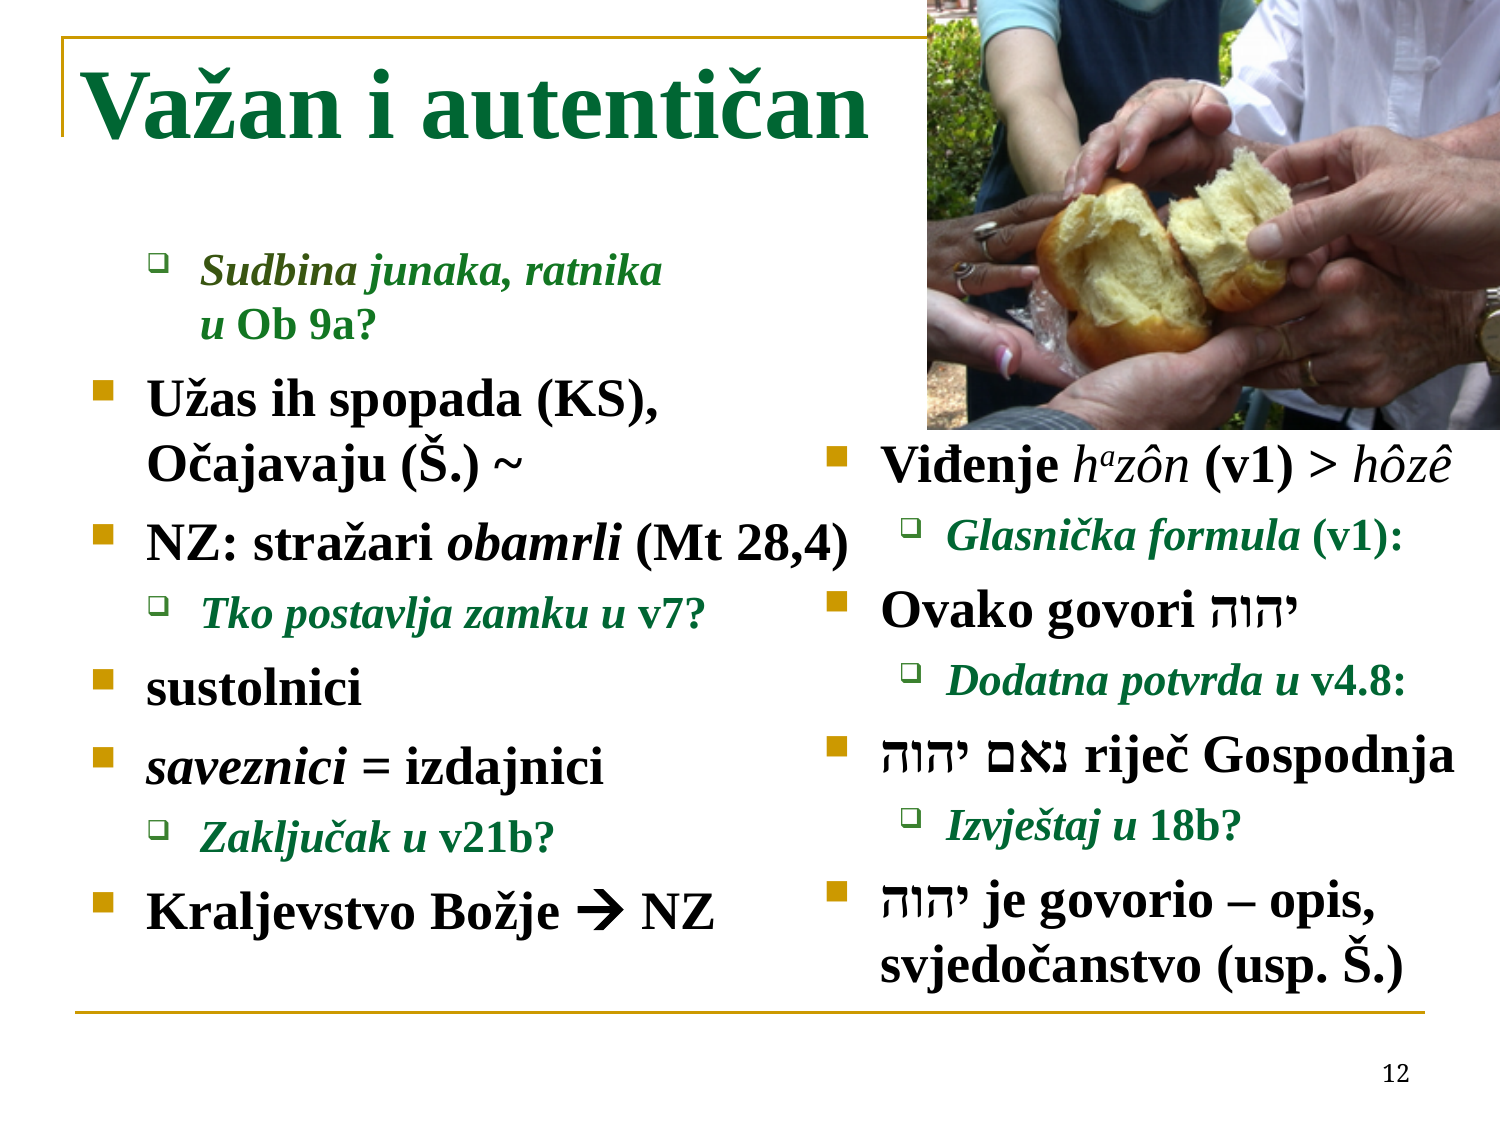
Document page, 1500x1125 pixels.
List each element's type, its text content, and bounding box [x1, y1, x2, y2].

list Sudbina junaka, ratnika u Ob 9a? Užas ih spopada (KS), Očajavaju (Š.) ~ NZ: stražari obamrli (Mt 28,4) Tko postavlja zamku u v7? sustolnici saveznici = izdajnici Zaključak u v21b? Kraljevstvo Božje  NZ [74, 231, 892, 1006]
title Važan i autentičan [64, 31, 927, 218]
list Viđenje hazôn (v1) > hôzê Glasnička formula (v1): Ovako govori יהוה Dodatna potvrda u v4.8: נאם יהוה riječ Gospodnja Izvještaj u 18b? יהוה je govorio – opis, svjedočanstvo (usp. Š.) [809, 420, 1500, 1012]
picture [927, 0, 1500, 430]
text_box <number> [1074, 1024, 1426, 1100]
